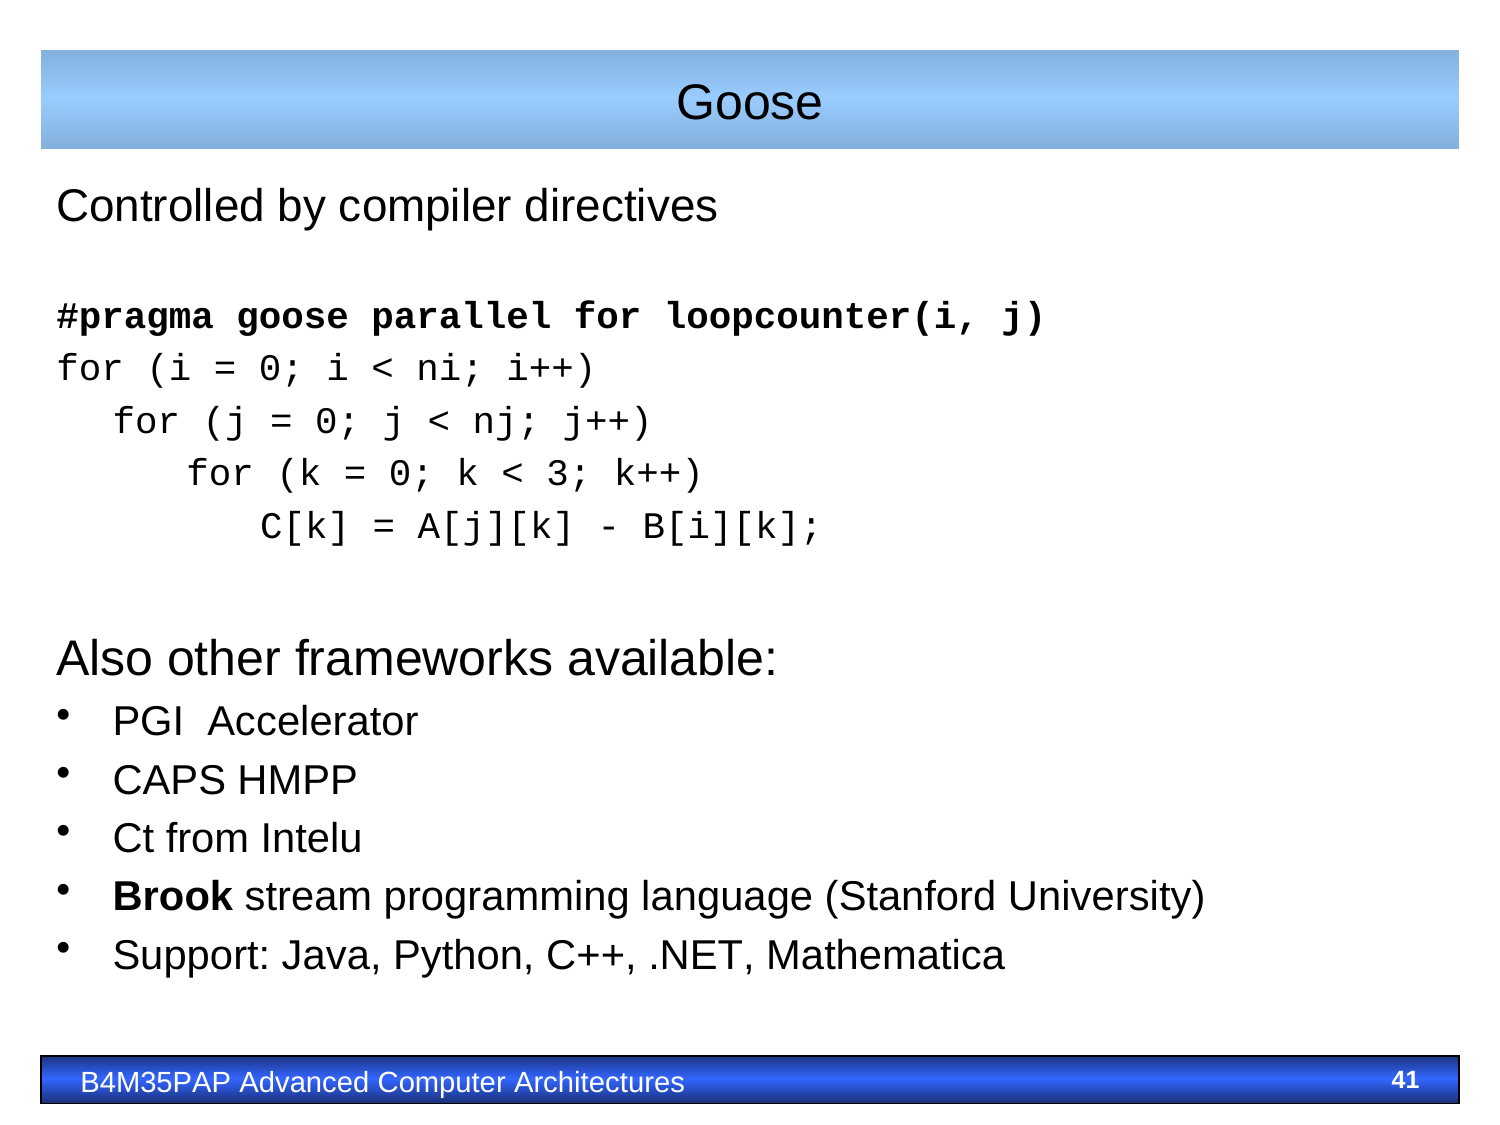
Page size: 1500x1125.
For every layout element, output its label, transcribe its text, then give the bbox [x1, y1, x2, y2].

list Controlled by compiler directives #pragma goose parallel for loopcounter(i, j) for (i = 0; i < ni; i++) for (j = 0; j < nj; j++) for (k = 0; k < 3; k++) C[k] = A[j][k] - B[i][k]; Also other frameworks available: PGI Accelerator CAPS HMPP Ct from Intelu Brook stream programming language (Stanford University) Support: Java, Python, C++, .NET, Mathematica [41, 168, 1459, 996]
title Goose [41, 50, 1459, 149]
